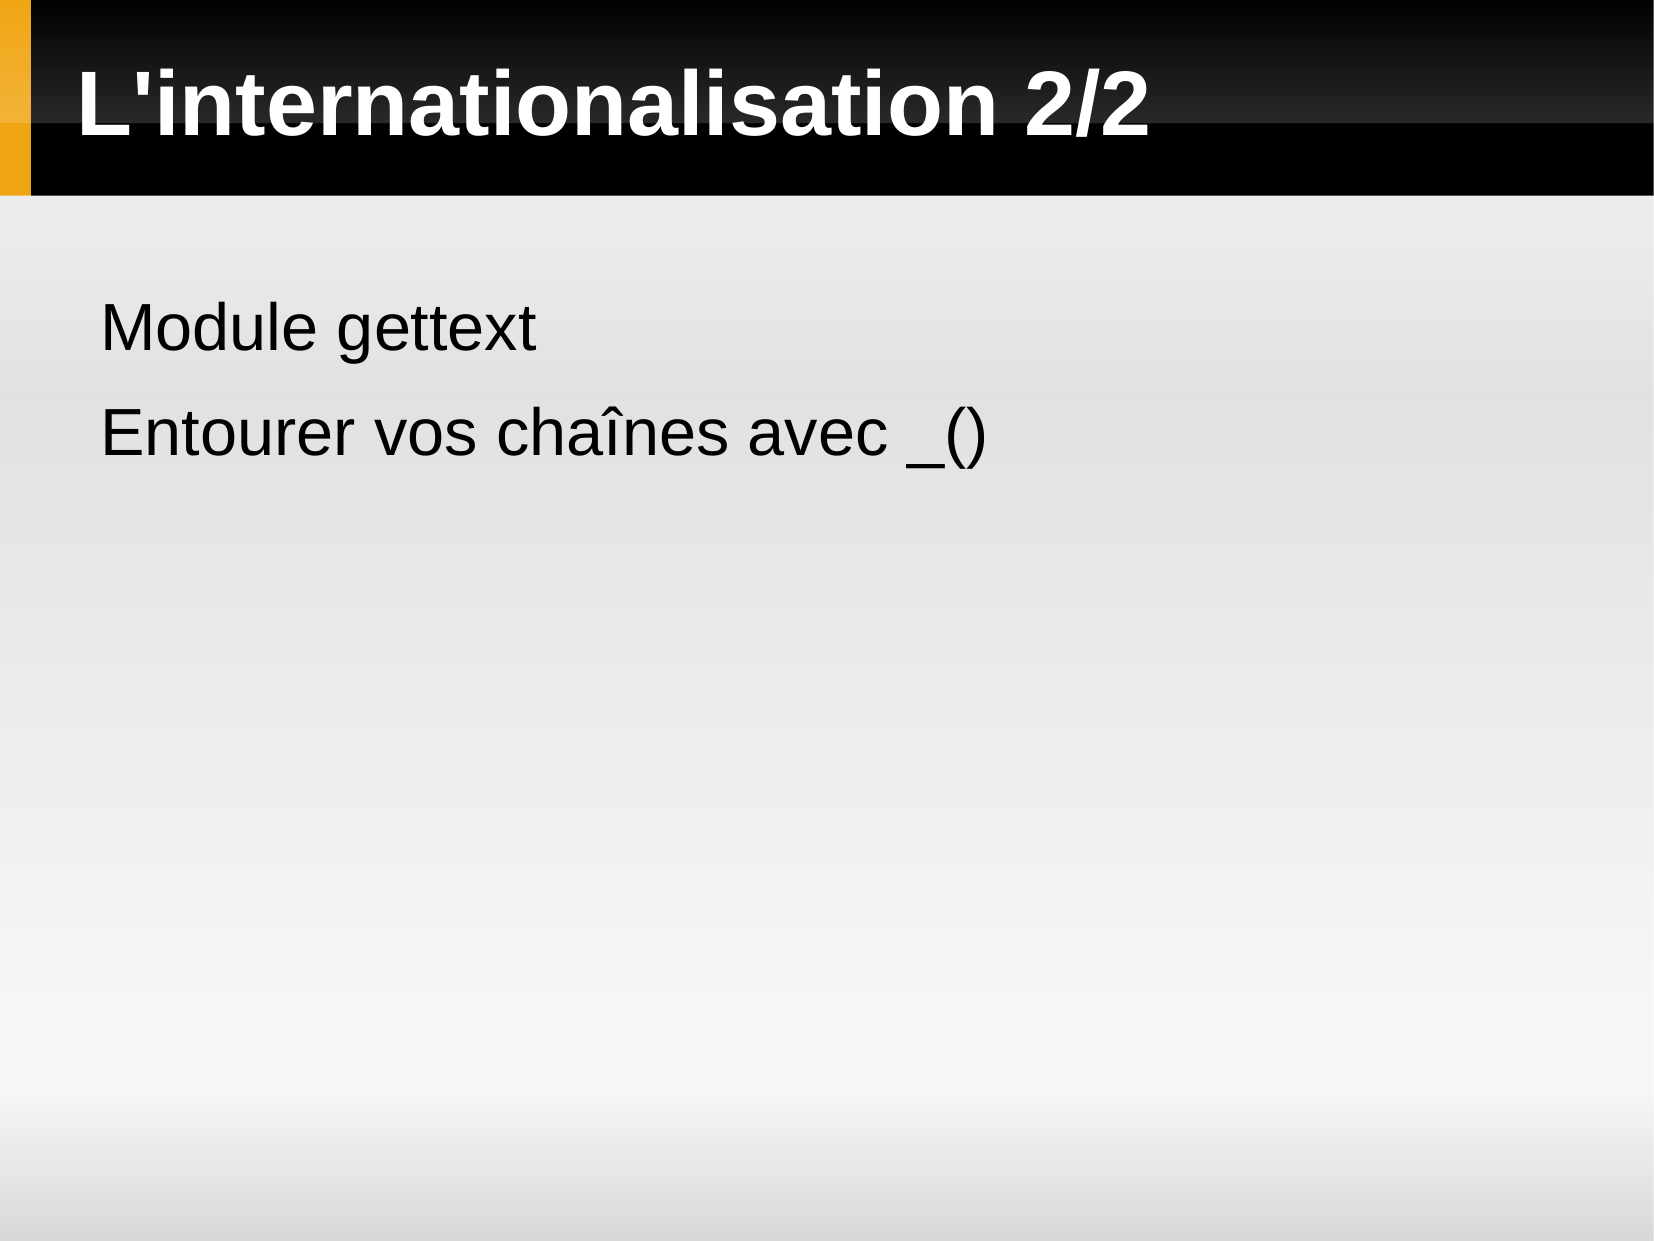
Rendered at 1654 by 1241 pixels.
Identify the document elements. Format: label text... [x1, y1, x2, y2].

title L'internationalisation 2/2 [76, 7, 1565, 200]
picture [0, 0, 1654, 1241]
list Module gettext Entourer vos chaînes avec _() [82, 290, 1571, 1094]
